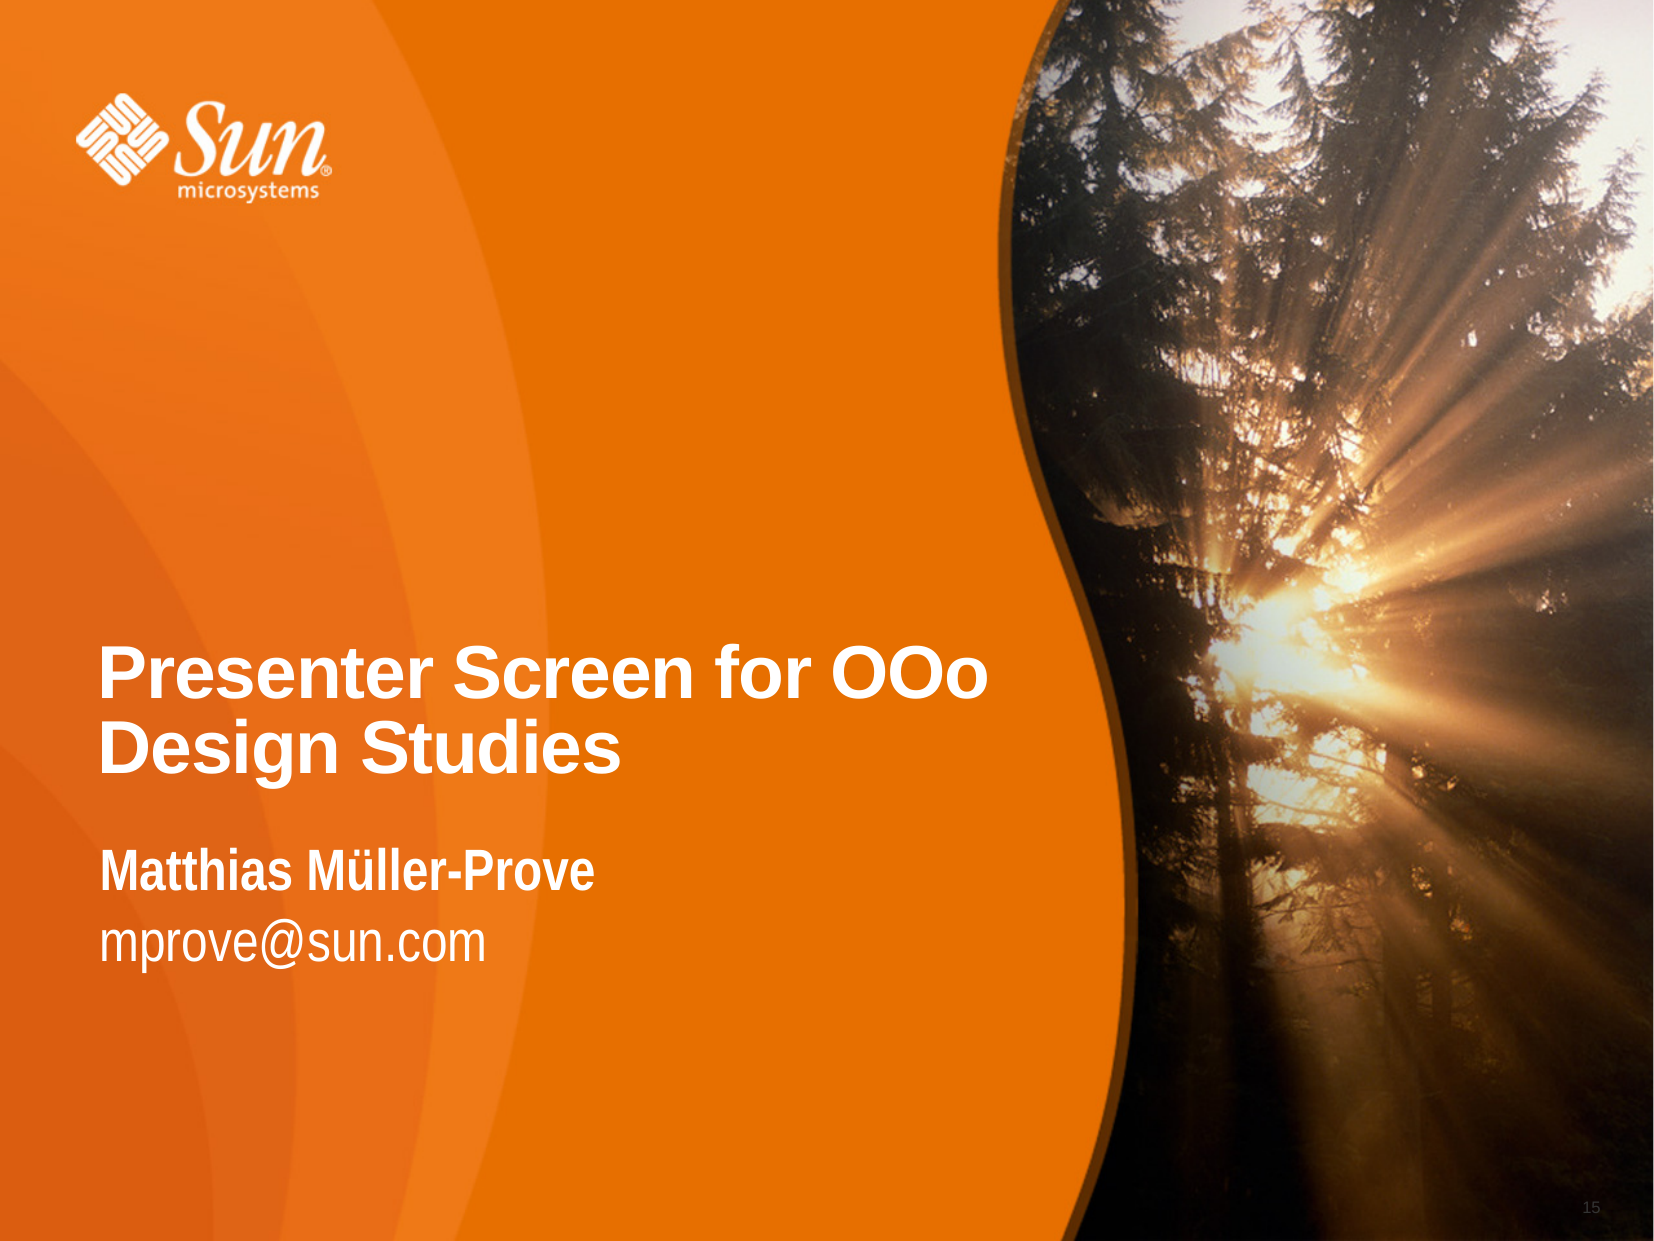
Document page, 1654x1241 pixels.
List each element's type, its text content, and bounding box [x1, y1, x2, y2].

picture [0, 0, 1654, 1241]
list Matthias Müller-Prove mprove@sun.com [99, 844, 1191, 1076]
title Presenter Screen for OOo Design Studies [97, 518, 1001, 790]
text_box <number> [1475, 1175, 1616, 1241]
